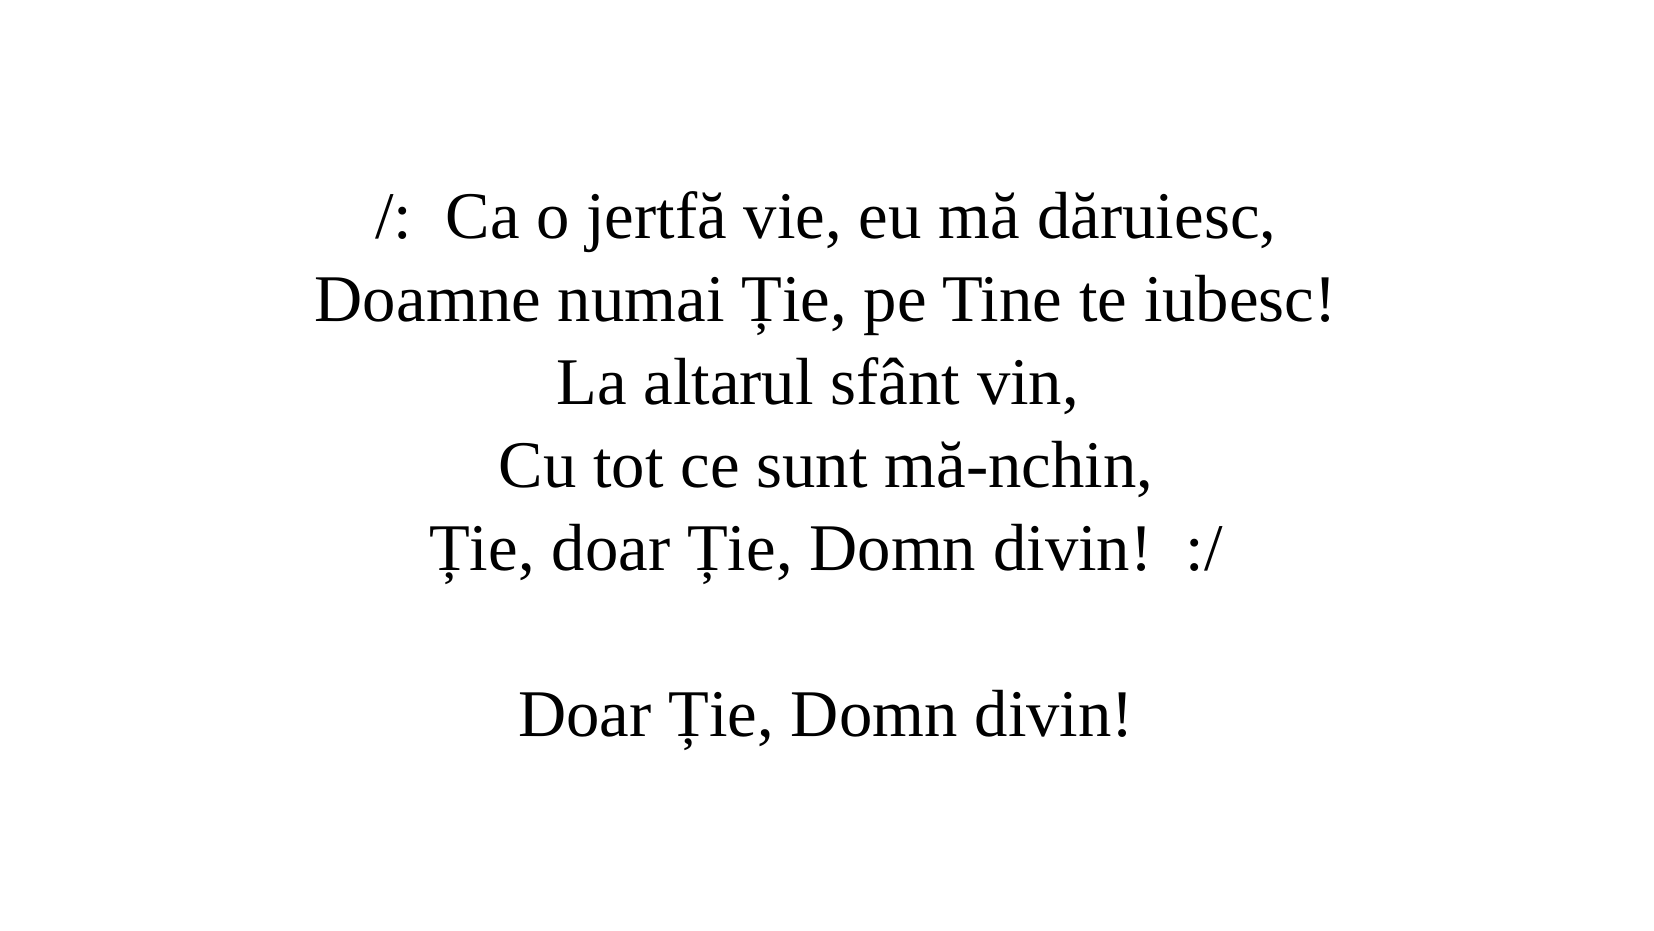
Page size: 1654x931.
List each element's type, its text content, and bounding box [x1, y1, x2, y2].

subtitle /: Ca o jertfă vie, eu mă dăruiesc, Doamne numai Ție, pe Tine te iubesc! La altarul sfânt vin, Cu tot ce sunt mă-nchin, Ție, doar Ție, Domn divin! :/ Doar Ție, Domn divin! [300, 150, 1354, 781]
